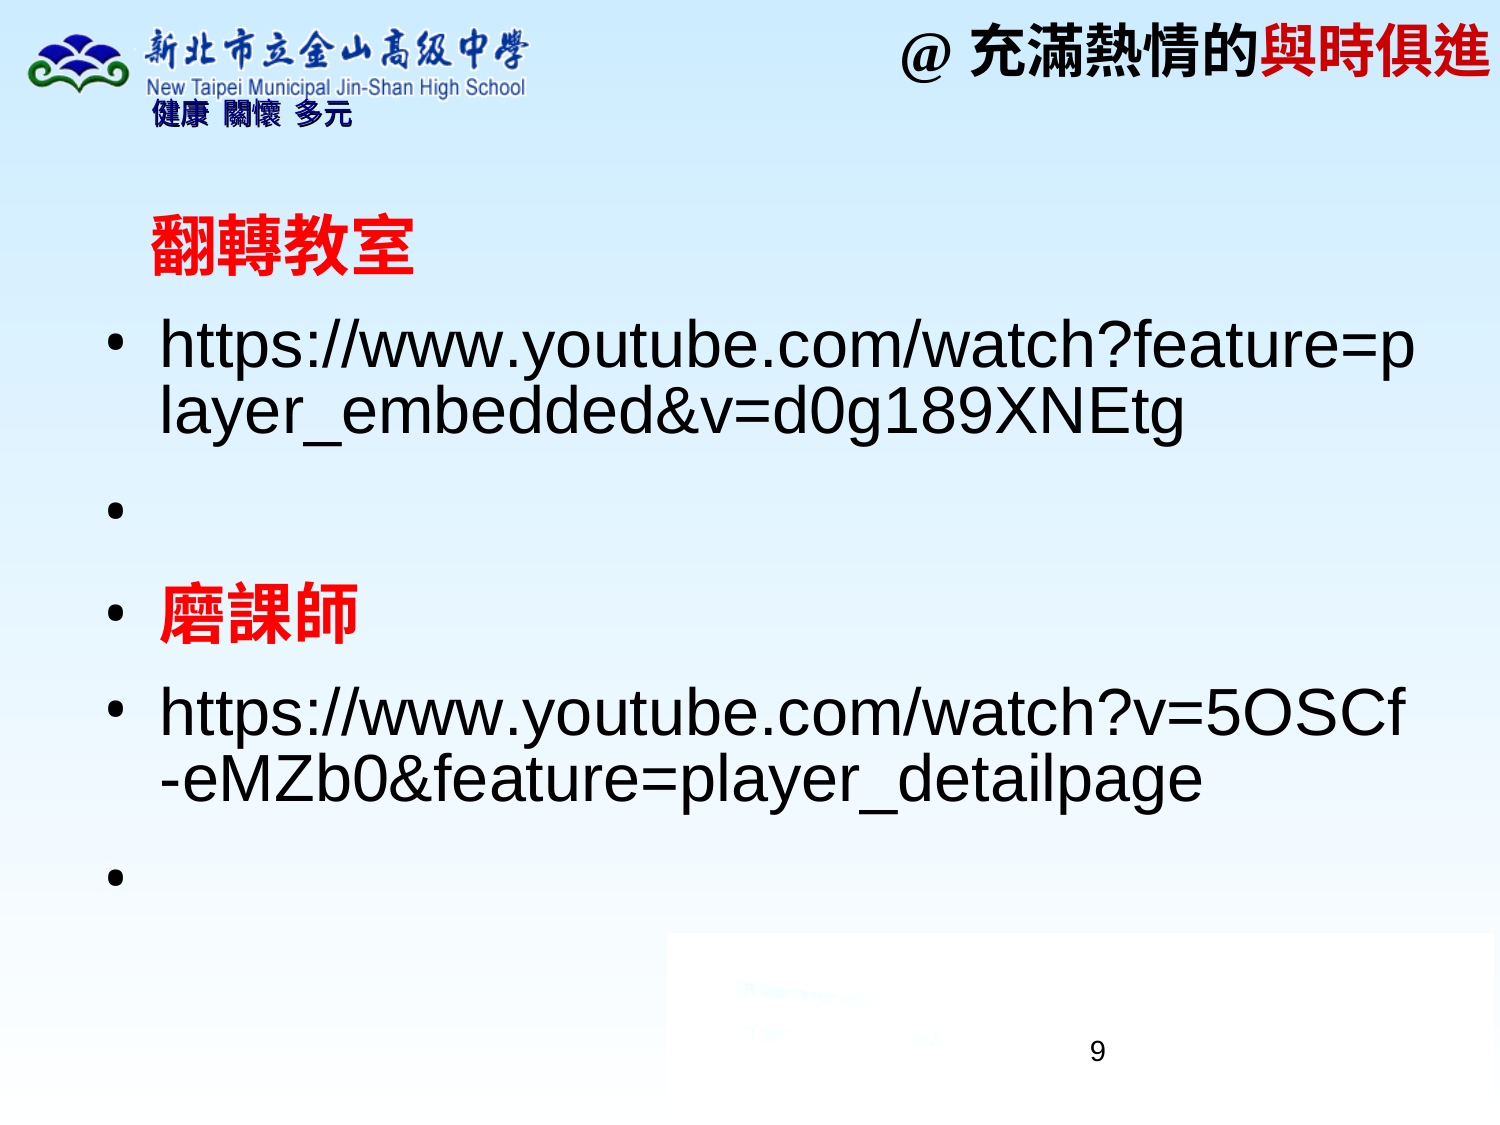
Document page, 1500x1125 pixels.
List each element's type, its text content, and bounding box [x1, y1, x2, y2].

text_box [1074, 1024, 1426, 1103]
list 翻轉教室 https://www.youtube.com/watch?feature=player_embedded&v=d0g189XNEtg 磨課師 https://www.youtube.com/watch?v=5OSCf-eMZb0&feature=player_detailpage [88, 196, 1439, 939]
text_box @充滿熱情的與時俱進 [885, 7, 1500, 92]
